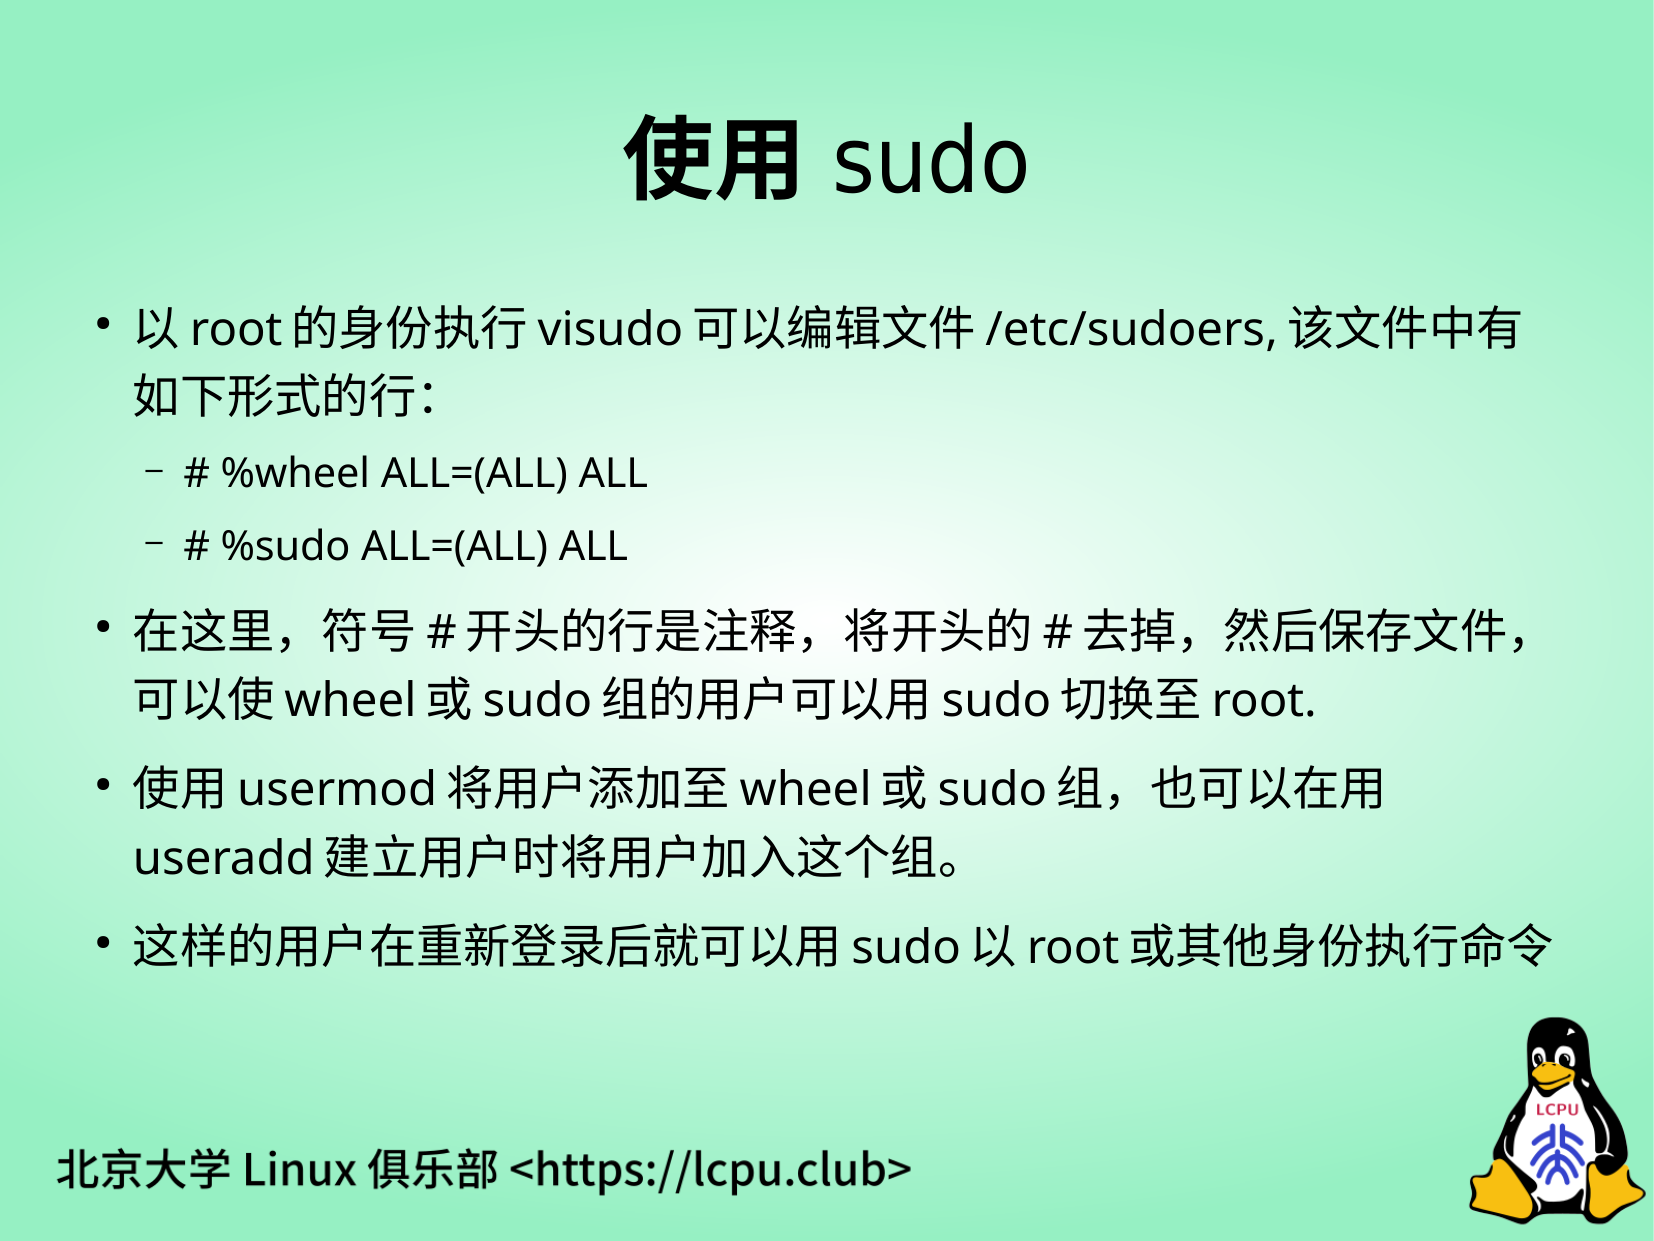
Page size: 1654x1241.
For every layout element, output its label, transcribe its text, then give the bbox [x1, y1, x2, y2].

picture [0, 0, 1654, 1241]
title 使用sudo [82, 49, 1571, 257]
list 以root的身份执行visudo可以编辑文件/etc/sudoers,该文件中有如下形式的行： # %wheel ALL=(ALL) ALL # %sudo ALL=(ALL) ALL 在这里，符号#开头的行是注释，将开头的#去掉，然后保存文件，可以使wheel或sudo组的用户可以用sudo切换至root. 使用usermod将用户添加至wheel或sudo组，也可以在用useradd建立用户时将用户加入这个组。 这样的用户在重新登录后就可以用sudo以root或其他身份执行命令 [82, 290, 1571, 1010]
